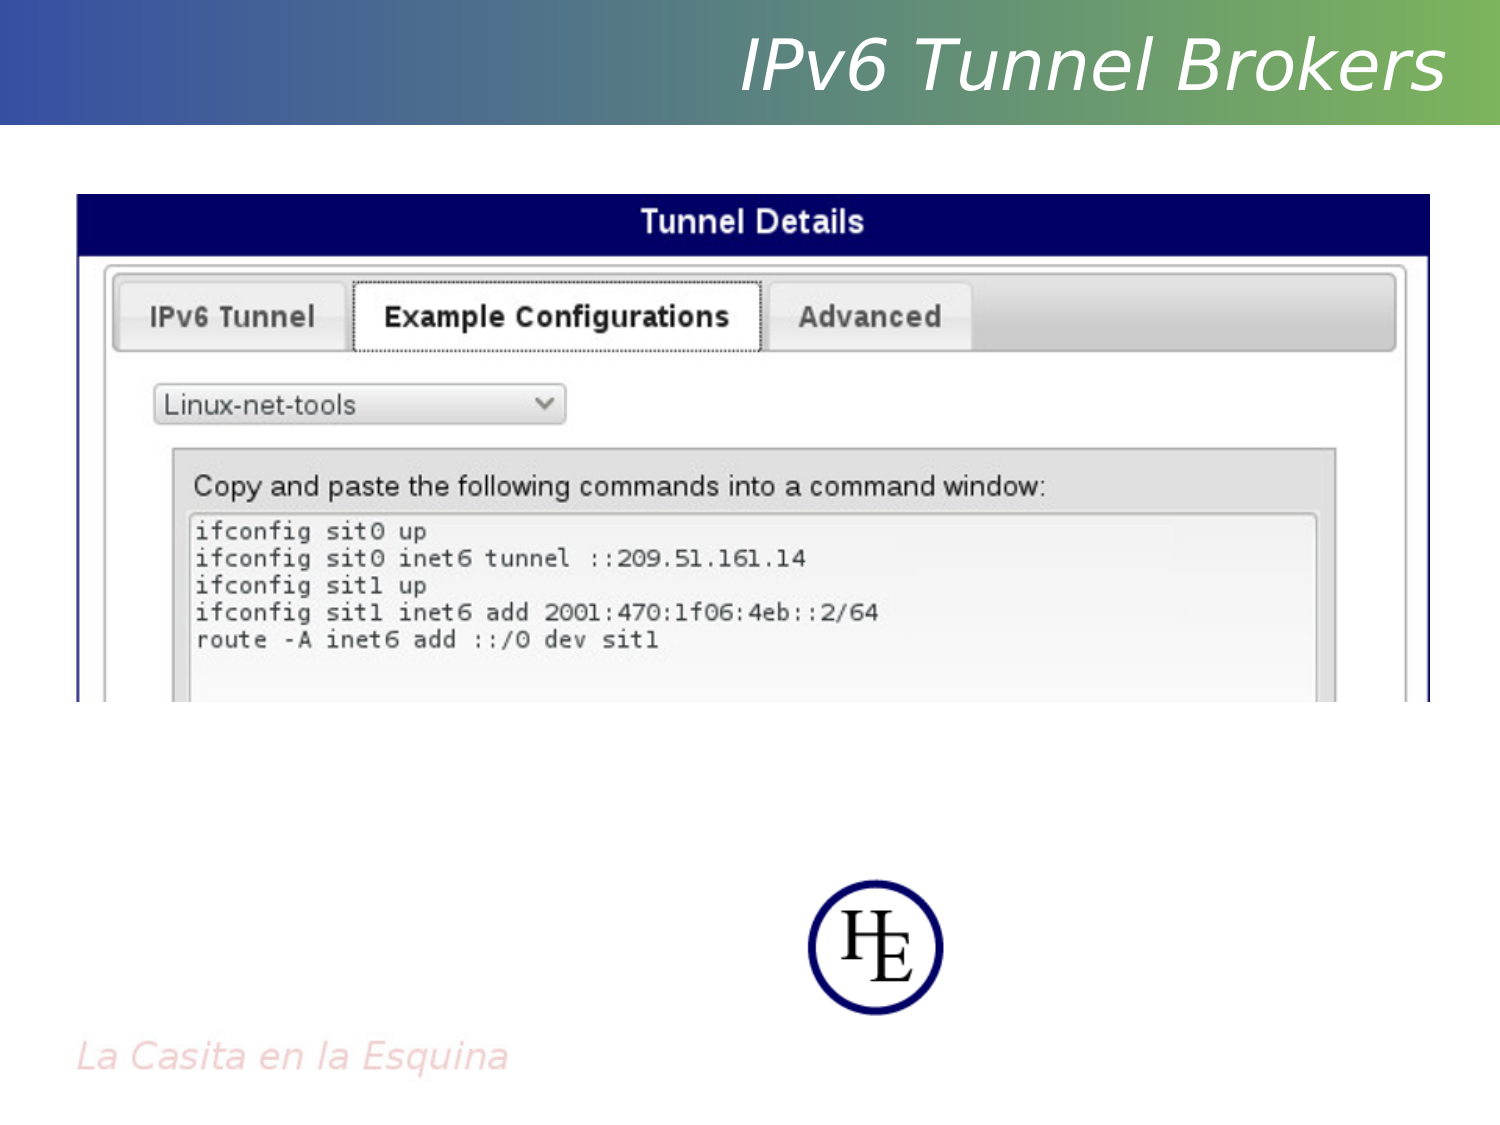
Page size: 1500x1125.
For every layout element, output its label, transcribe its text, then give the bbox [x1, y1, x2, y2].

picture [75, 194, 1430, 702]
picture [791, 870, 961, 1027]
title IPv6 Tunnel Brokers [62, 12, 1463, 113]
picture [45, 1019, 545, 1095]
